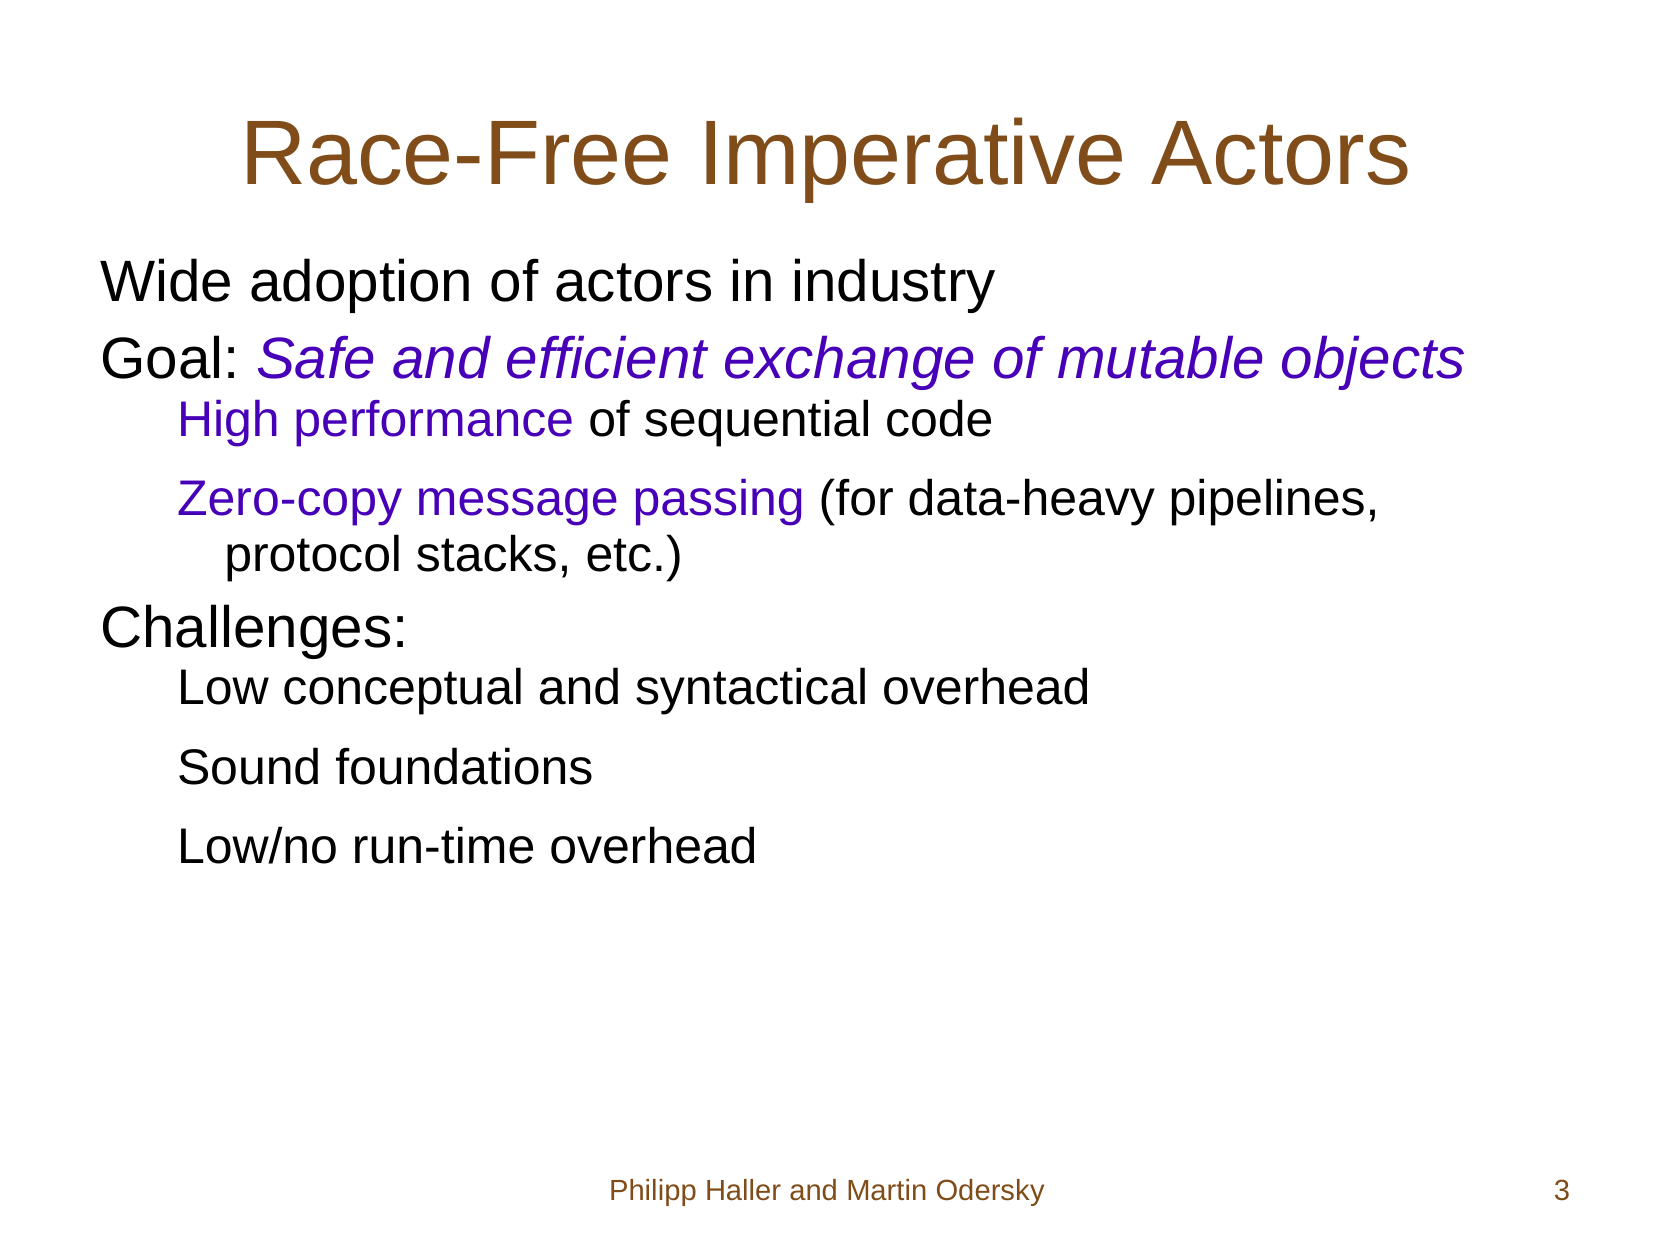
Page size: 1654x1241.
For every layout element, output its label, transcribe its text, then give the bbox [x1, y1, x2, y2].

list Wide adoption of actors in industry Goal: Safe and efficient exchange of mutable objects High performance of sequential code Zero-copy message passing (for data-heavy pipelines, protocol stacks, etc.) Challenges: Low conceptual and syntactical overhead Sound foundations Low/no run-time overhead [82, 248, 1571, 1118]
title Race-Free Imperative Actors [82, 56, 1571, 248]
